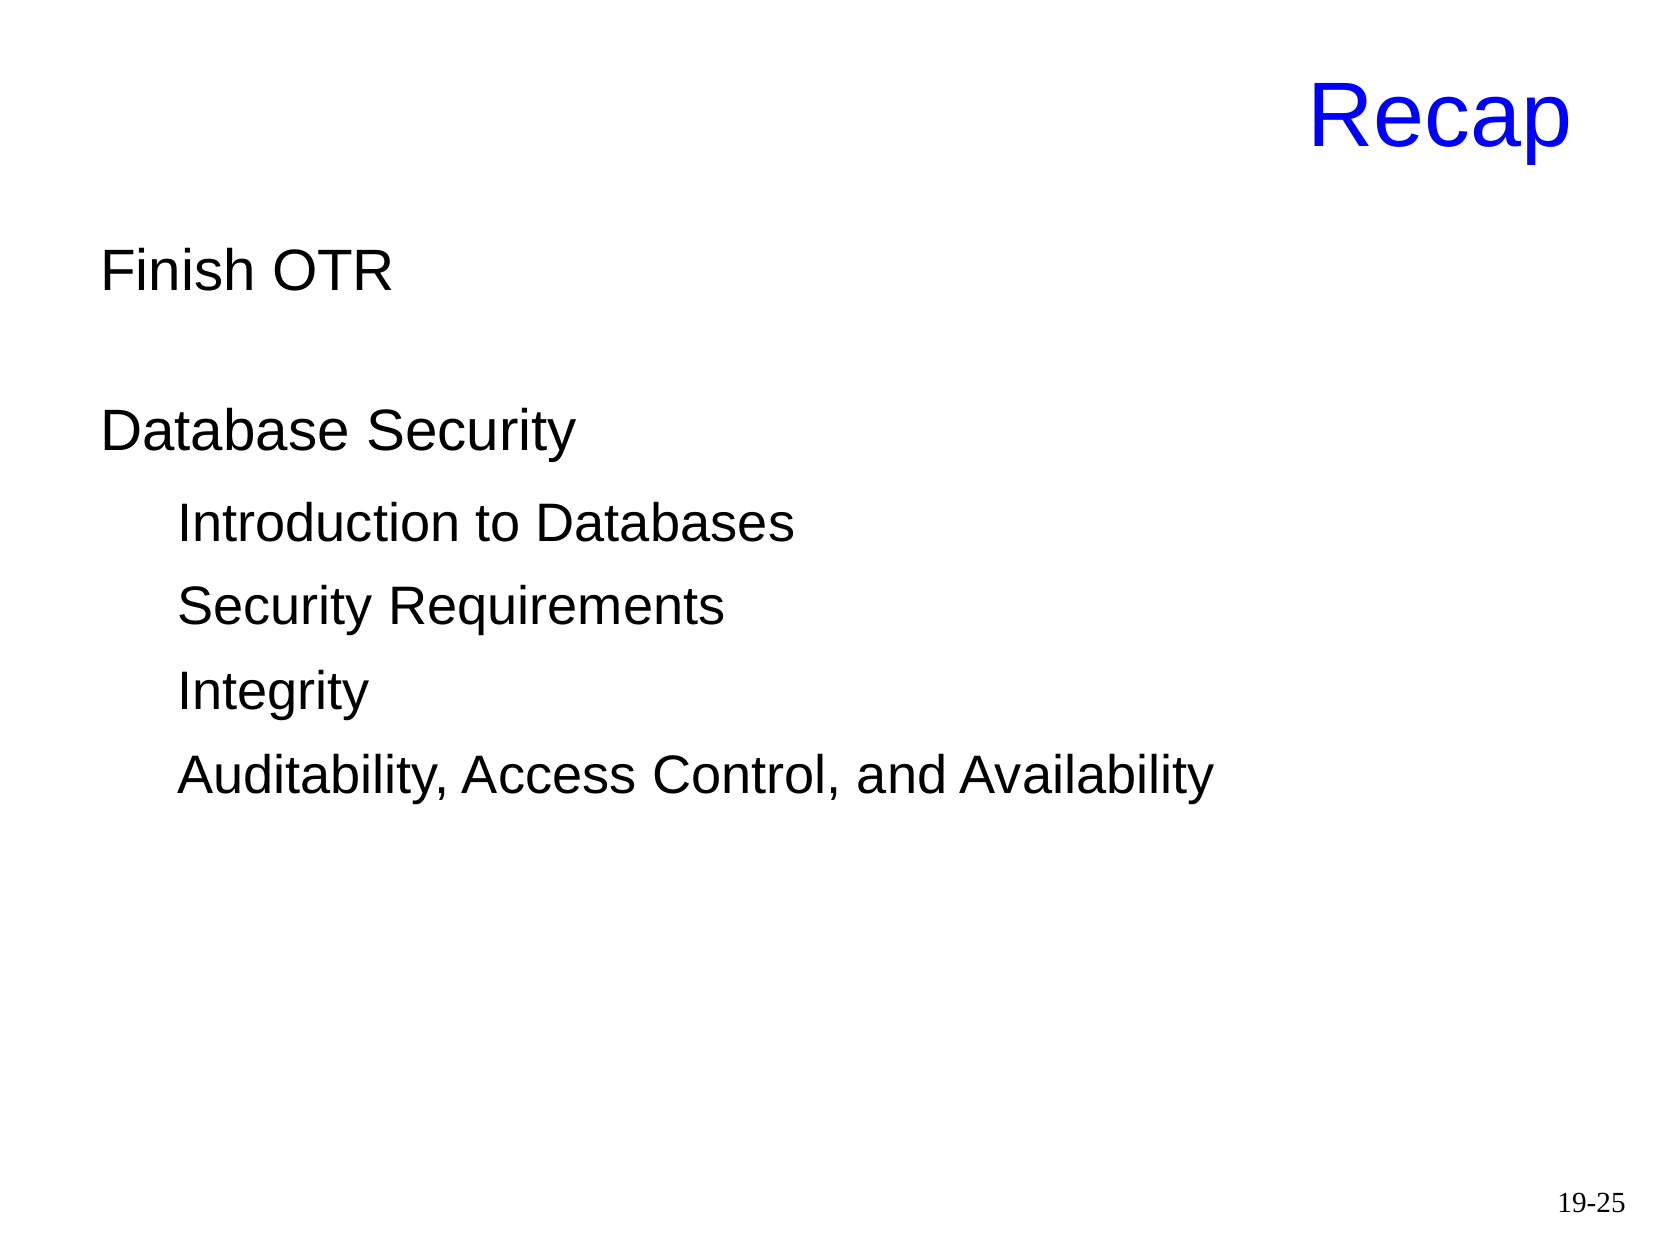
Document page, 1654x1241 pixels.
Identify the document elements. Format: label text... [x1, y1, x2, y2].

list Finish OTR Database Security Introduction to Databases Security Requirements Integrity Auditability, Access Control, and Availability [82, 237, 1571, 1156]
title Recap [84, 18, 1573, 211]
